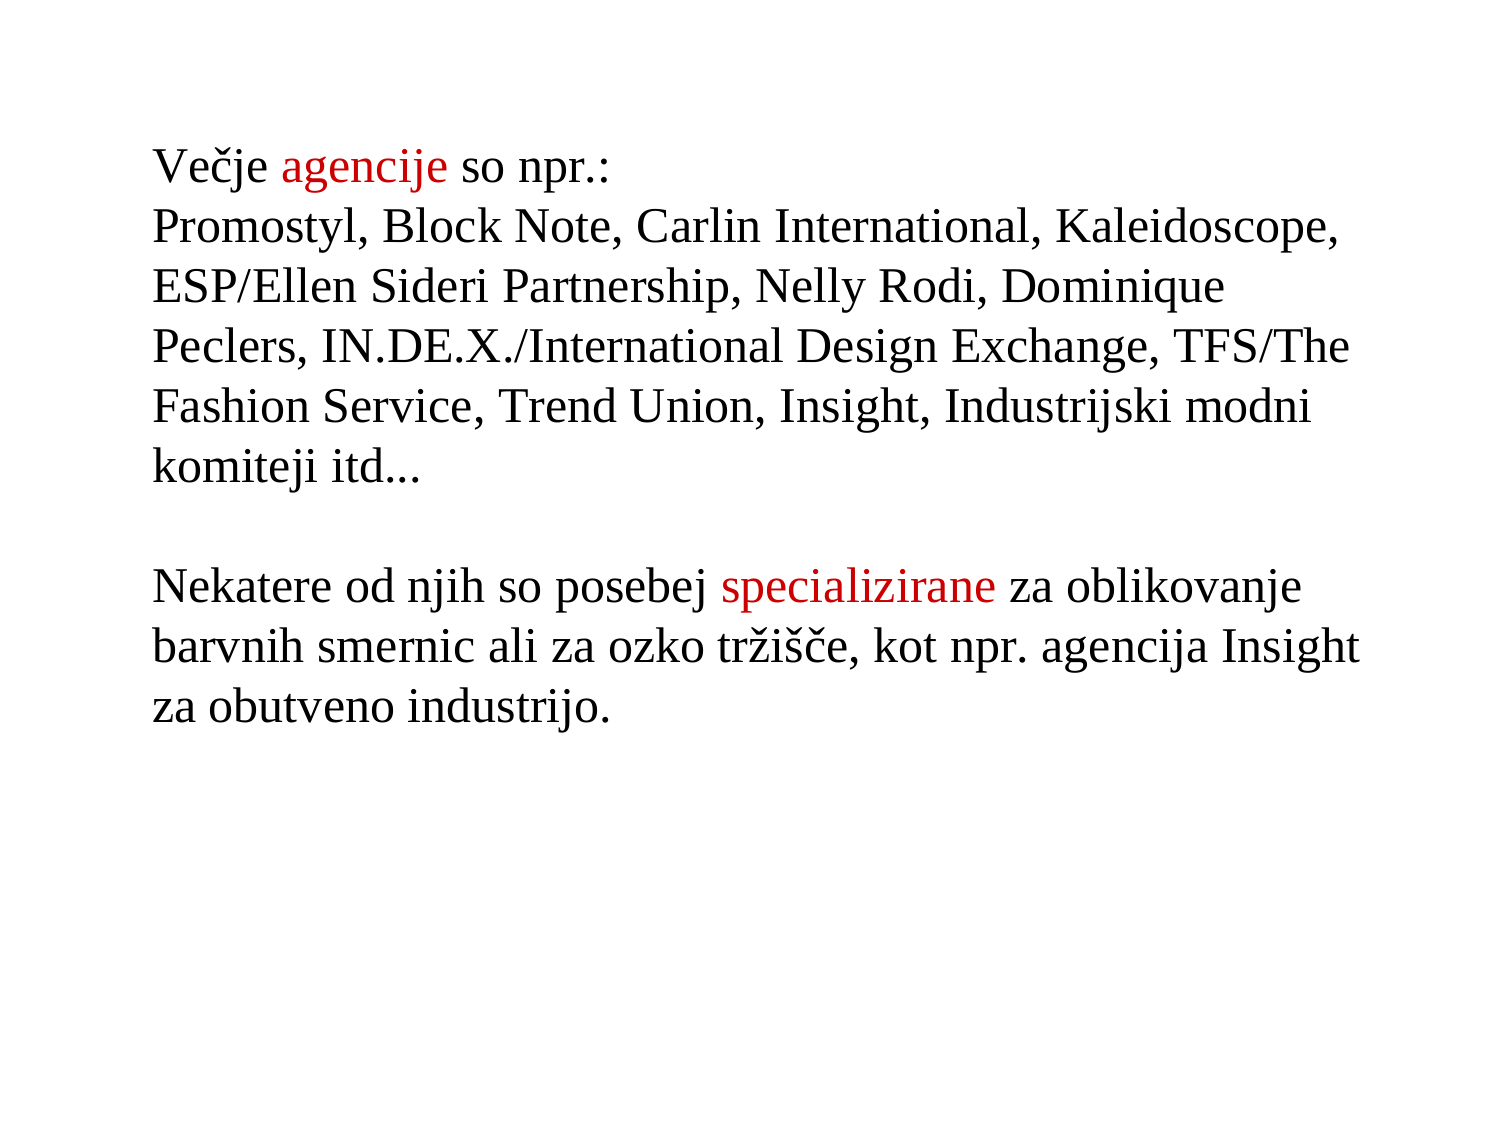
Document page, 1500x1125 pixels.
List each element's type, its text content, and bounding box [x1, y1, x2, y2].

text_box Večje agencije so npr.: Promostyl, Block Note, Carlin International, Kaleidoscope, ESP/Ellen Sideri Partnership, Nelly Rodi, Dominique Peclers, IN.DE.X./International Design Exchange, TFS/The Fashion Service, Trend Union, Insight, Industrijski modni komiteji itd... Nekatere od njih so posebej specializirane za oblikovanje barvnih smernic ali za ozko tržišče, kot npr. agencija Insight za obutveno industrijo. [137, 124, 1388, 861]
